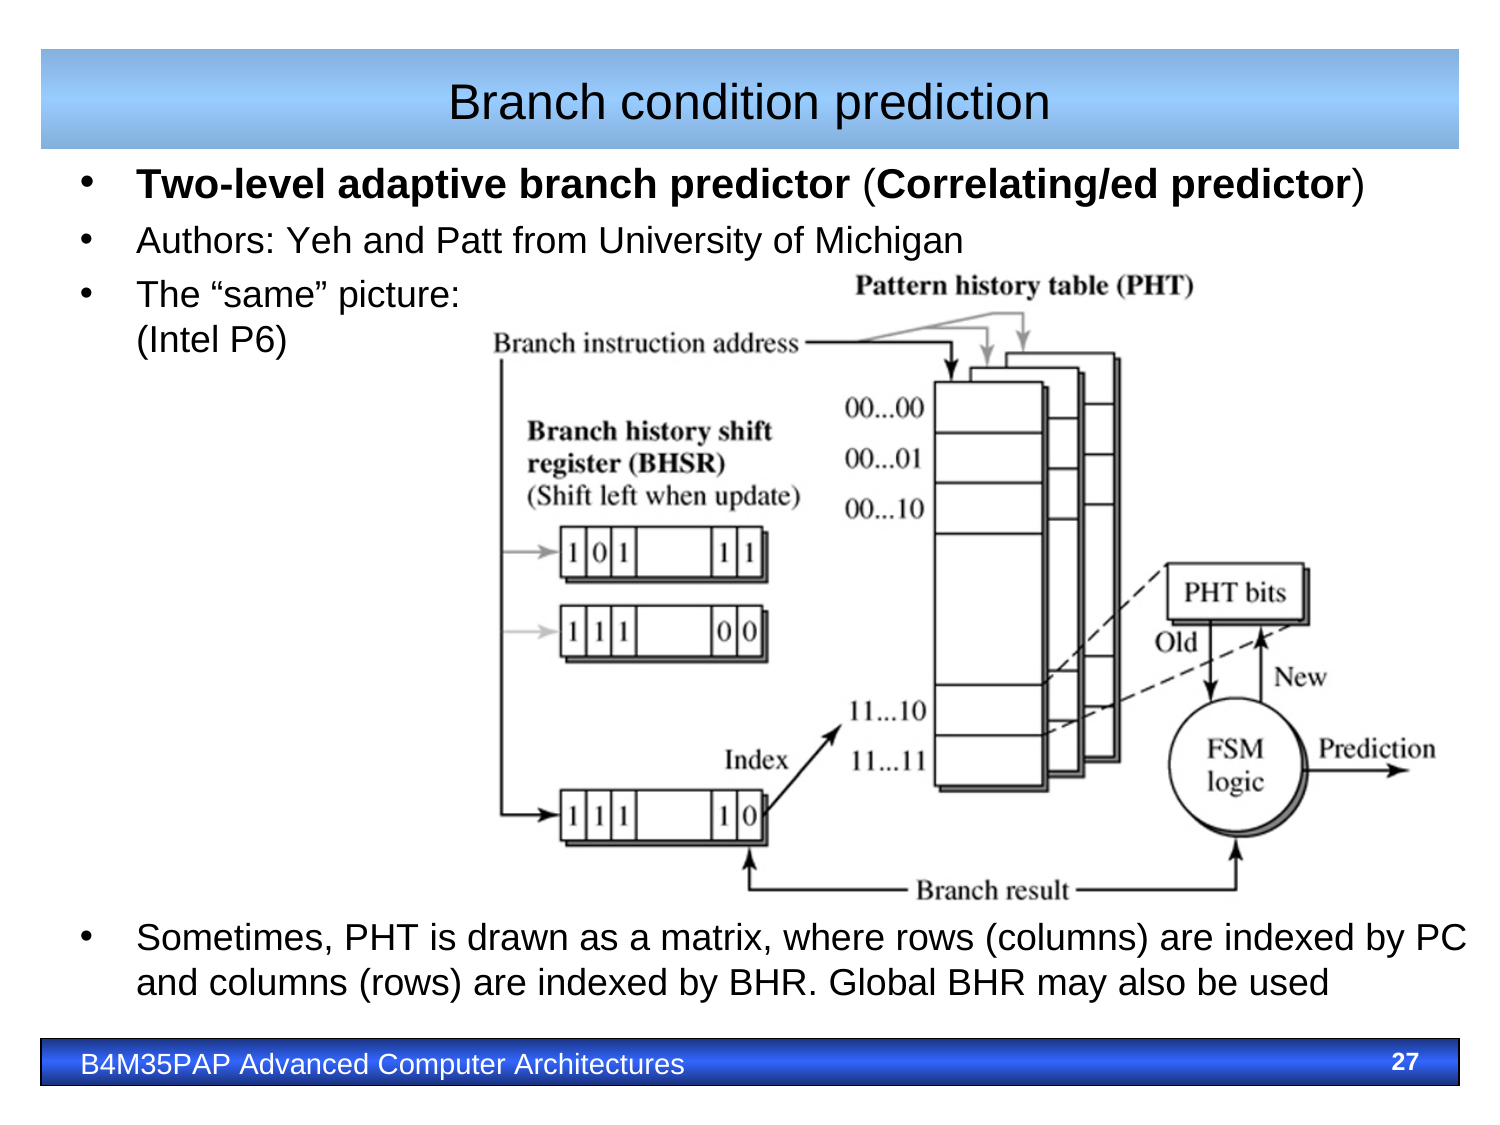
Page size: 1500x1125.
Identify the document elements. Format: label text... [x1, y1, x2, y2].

list Two-level adaptive branch predictor (Correlating/ed predictor) Authors: Yeh and Patt from University of Michigan The “same” picture: (Intel P6) Sometimes, PHT is drawn as a matrix, where rows (columns) are indexed by PC and columns (rows) are indexed by BHR. Global BHR may also be used [64, 148, 1500, 1024]
title Branch condition prediction [41, 49, 1459, 149]
